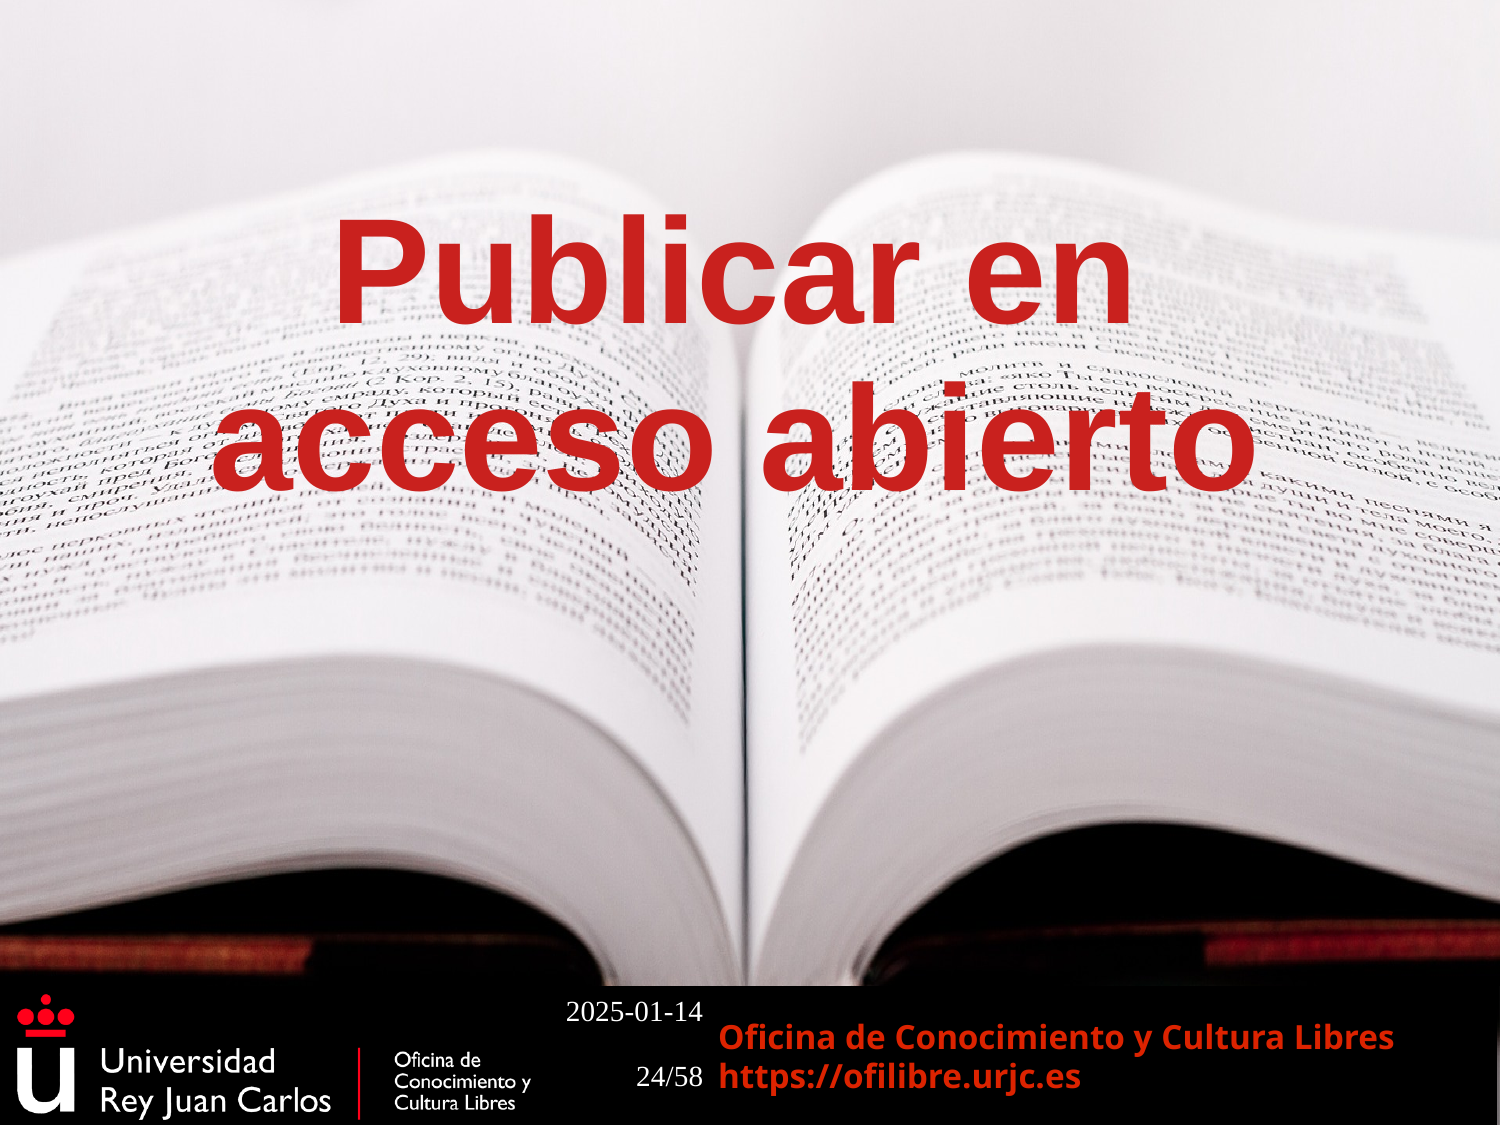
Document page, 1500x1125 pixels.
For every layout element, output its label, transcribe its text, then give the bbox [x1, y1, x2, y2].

text_box Publicar en acceso abierto [120, 179, 1351, 530]
title [75, 389, 1425, 578]
picture [17, 994, 531, 1120]
picture [0, 0, 1500, 1125]
